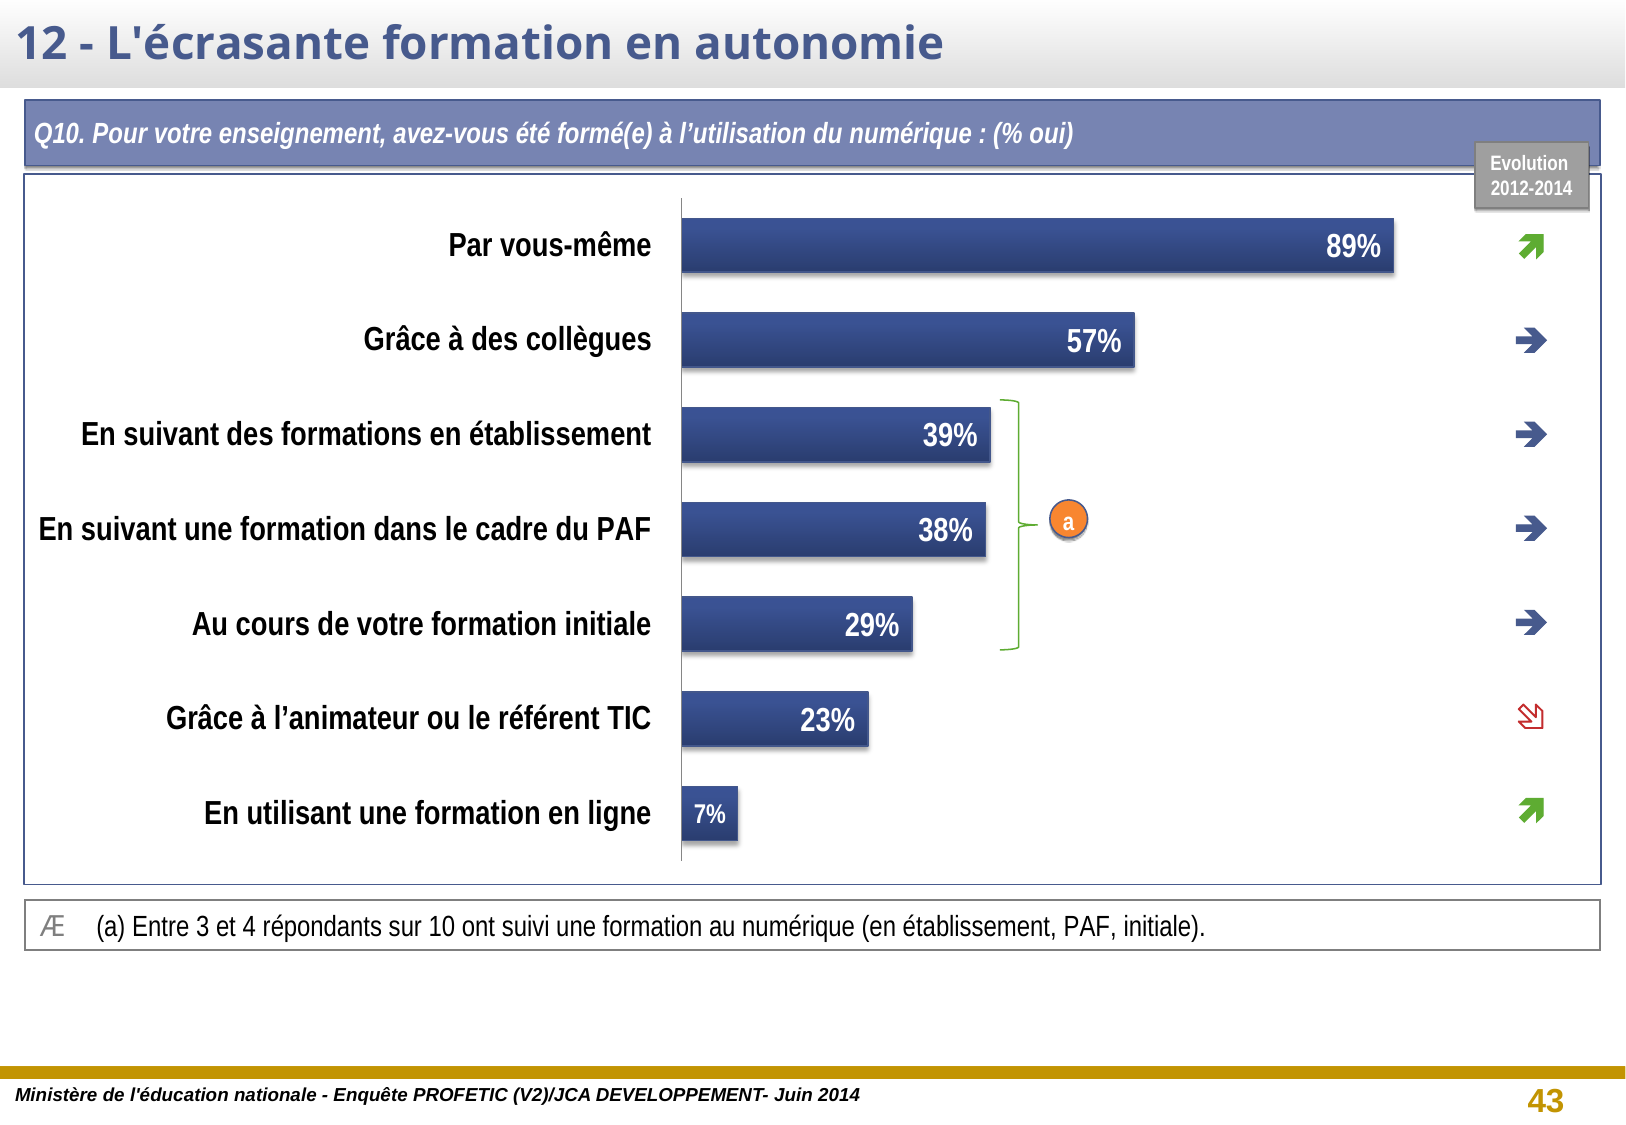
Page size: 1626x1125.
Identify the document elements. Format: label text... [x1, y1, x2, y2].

text_box Q10. Pour votre enseignement, avez-vous été formé(e) à l’utilisation du numérique : (% oui) [25, 100, 1600, 166]
text_box  [1517, 789, 1550, 829]
text_box  [1514, 601, 1547, 641]
picture [24, 174, 1600, 884]
text_box  [1514, 413, 1547, 453]
title 12 - L'écrasante formation en autonomie [0, 0, 1625, 88]
text_box a [1049, 499, 1088, 538]
text_box  [1517, 225, 1550, 265]
text_box  [1514, 319, 1547, 359]
text_box Ministère de l'éducation nationale - Enquête PROFETIC (V2)/JCA DEVELOPPEMENT- Juin 2014 [0, 1074, 1501, 1125]
text_box  [1514, 507, 1547, 547]
text_box 43 [1512, 1071, 1625, 1125]
text_box Evolution 2012-2014 [1475, 142, 1589, 208]
text_box  [1516, 695, 1550, 735]
list (a) Entre 3 et 4 répondants sur 10 ont suivi une formation au numérique (en établissement, PAF, initiale). [24, 900, 1600, 951]
